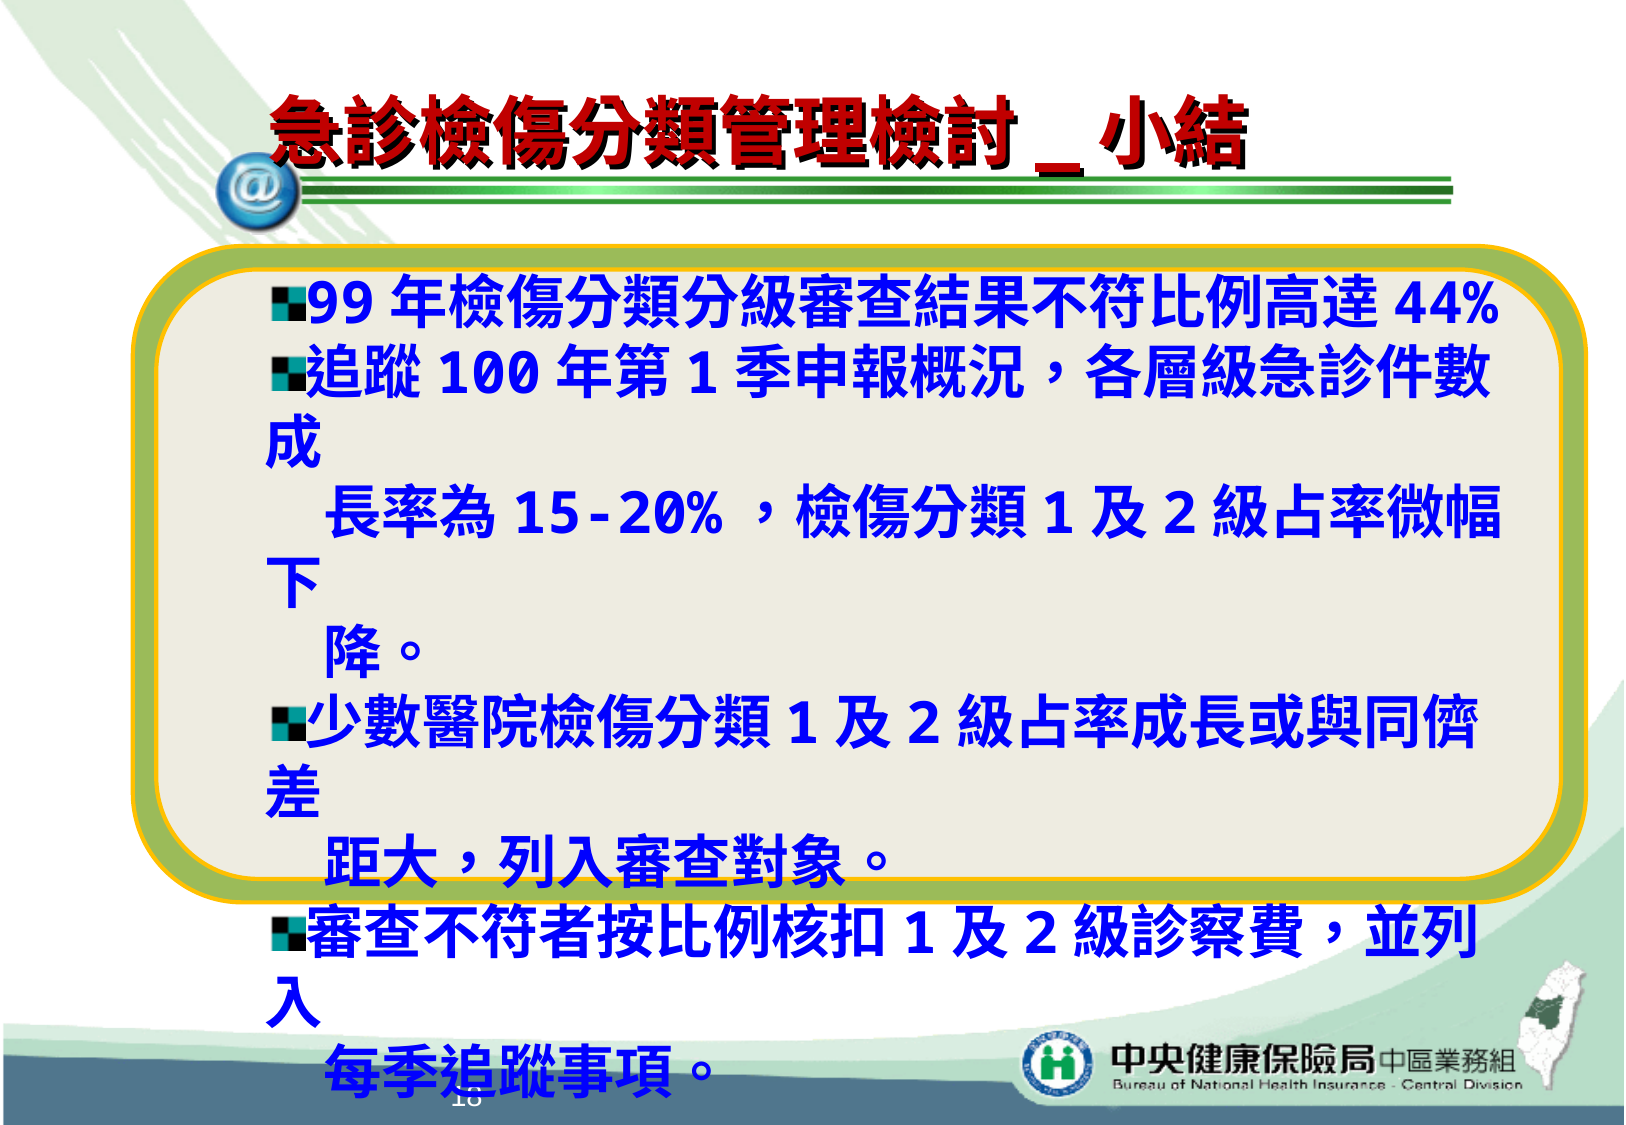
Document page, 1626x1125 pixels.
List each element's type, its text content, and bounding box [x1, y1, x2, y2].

text_box [514, 1065, 521, 1072]
text_box [871, 856, 882, 866]
title 急診檢傷分類管理檢討_小結 [58, 35, 1458, 223]
text_box [435, 1065, 815, 1125]
text_box [818, 860, 835, 866]
text_box [132, 246, 1586, 903]
text_box [342, 856, 353, 879]
text_box [468, 1075, 485, 1082]
text_box [696, 1066, 707, 1076]
text_box [632, 861, 657, 867]
text_box [511, 856, 521, 865]
text_box 99年檢傷分類分級審查結果不符比例高逹44% 追蹤100年第1季申報概況，各層級急診件數成 長率為15-20%，檢傷分類1及2級占率微幅下 降。 少數醫院檢傷分類1及2級占率成長或與同儕差 距大，列入審查對象。 審查不符者按比例核扣1及2級診察費，並列入 每季追蹤事項。 [249, 257, 1540, 856]
text_box [646, 1078, 662, 1082]
text_box [646, 1069, 662, 1073]
text_box [360, 857, 370, 865]
